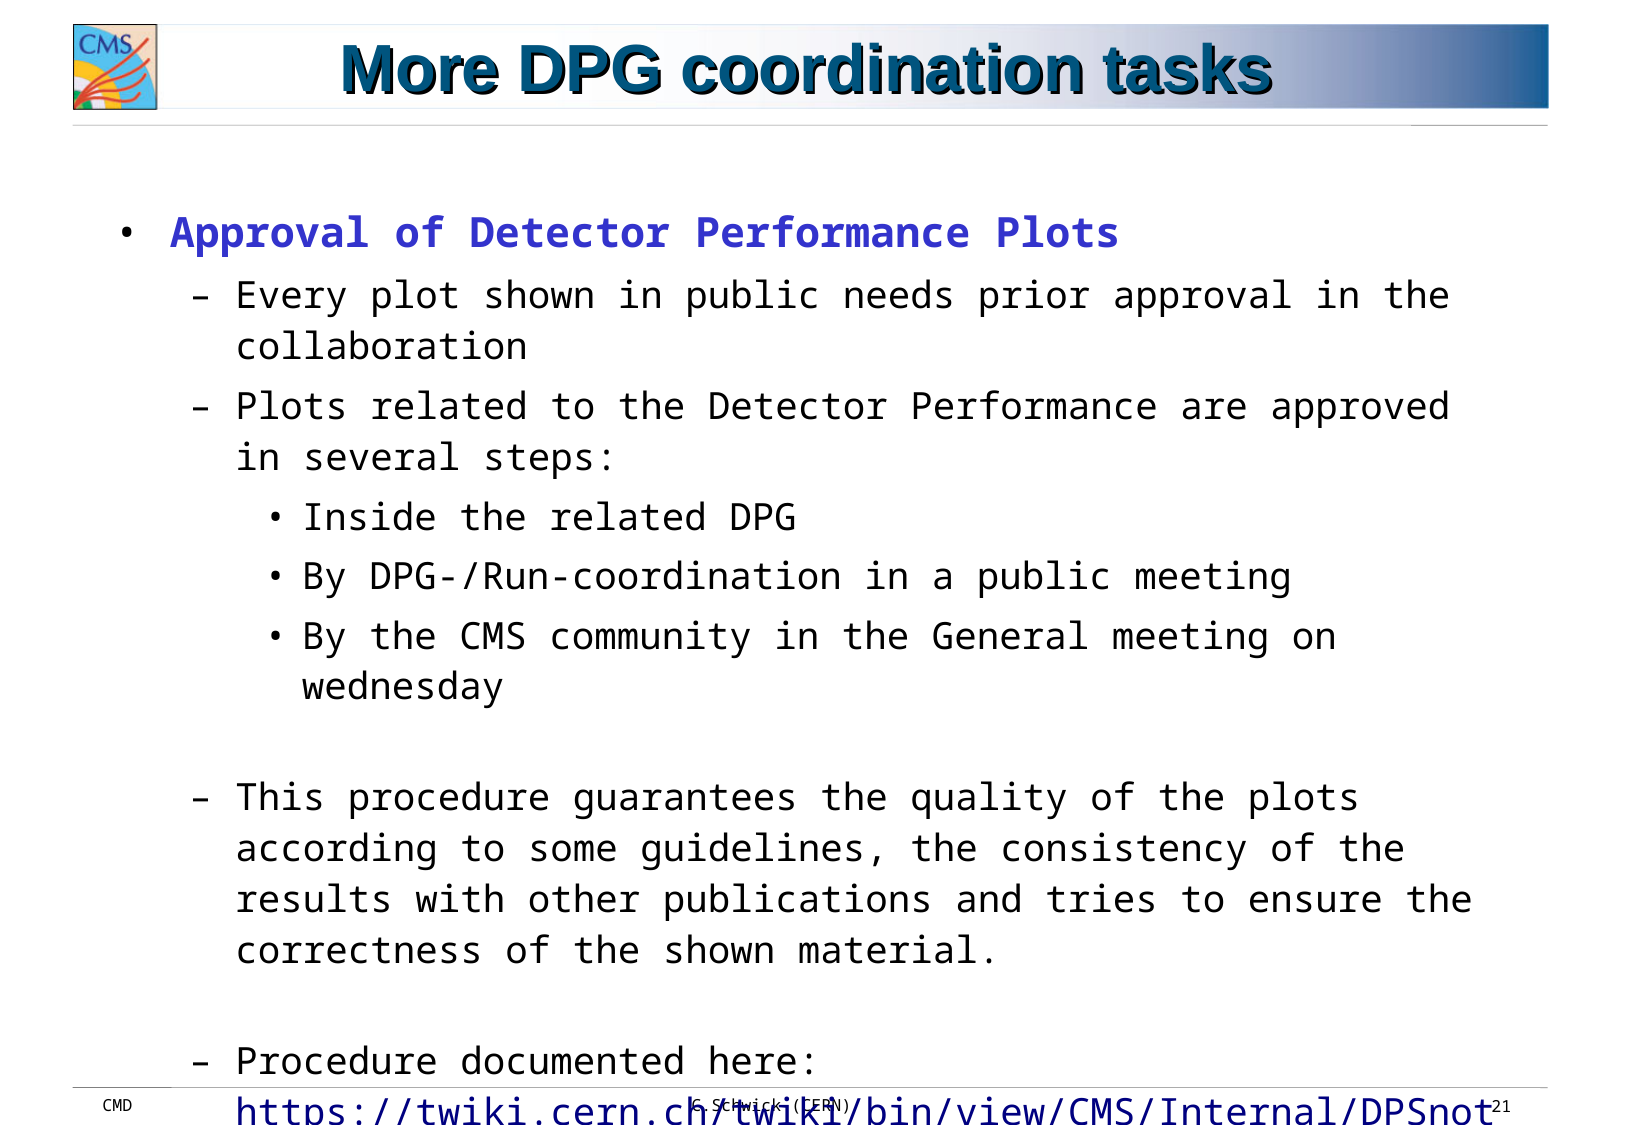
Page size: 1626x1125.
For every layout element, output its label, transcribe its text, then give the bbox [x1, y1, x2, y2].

picture [72, 24, 152, 110]
list Approval of Detector Performance Plots Every plot shown in public needs prior approval in the collaboration Plots related to the Detector Performance are approved in several steps: Inside the related DPG By DPG-/Run-coordination in a public meeting By the CMS community in the General meeting on wednesday This procedure guarantees the quality of the plots according to some guidelines, the consistency of the results with other publications and tries to ensure the correctness of the shown material. Procedure documented here: https://twiki.cern.ch/twiki/bin/view/CMS/Internal/DPSnotePreparation Approved plots can be found in public twikis: https://twiki.cern.ch/twiki/bin/view/CMSPublic/PhysicsResults And corresponding notes in iCMS: http://cms.cern.ch/iCMS/jsp/iCMS.jsp?block=publications&mode=single [114, 203, 1502, 1043]
picture [1462, 24, 1551, 110]
title More DPG coordination tasks [152, 21, 1462, 117]
